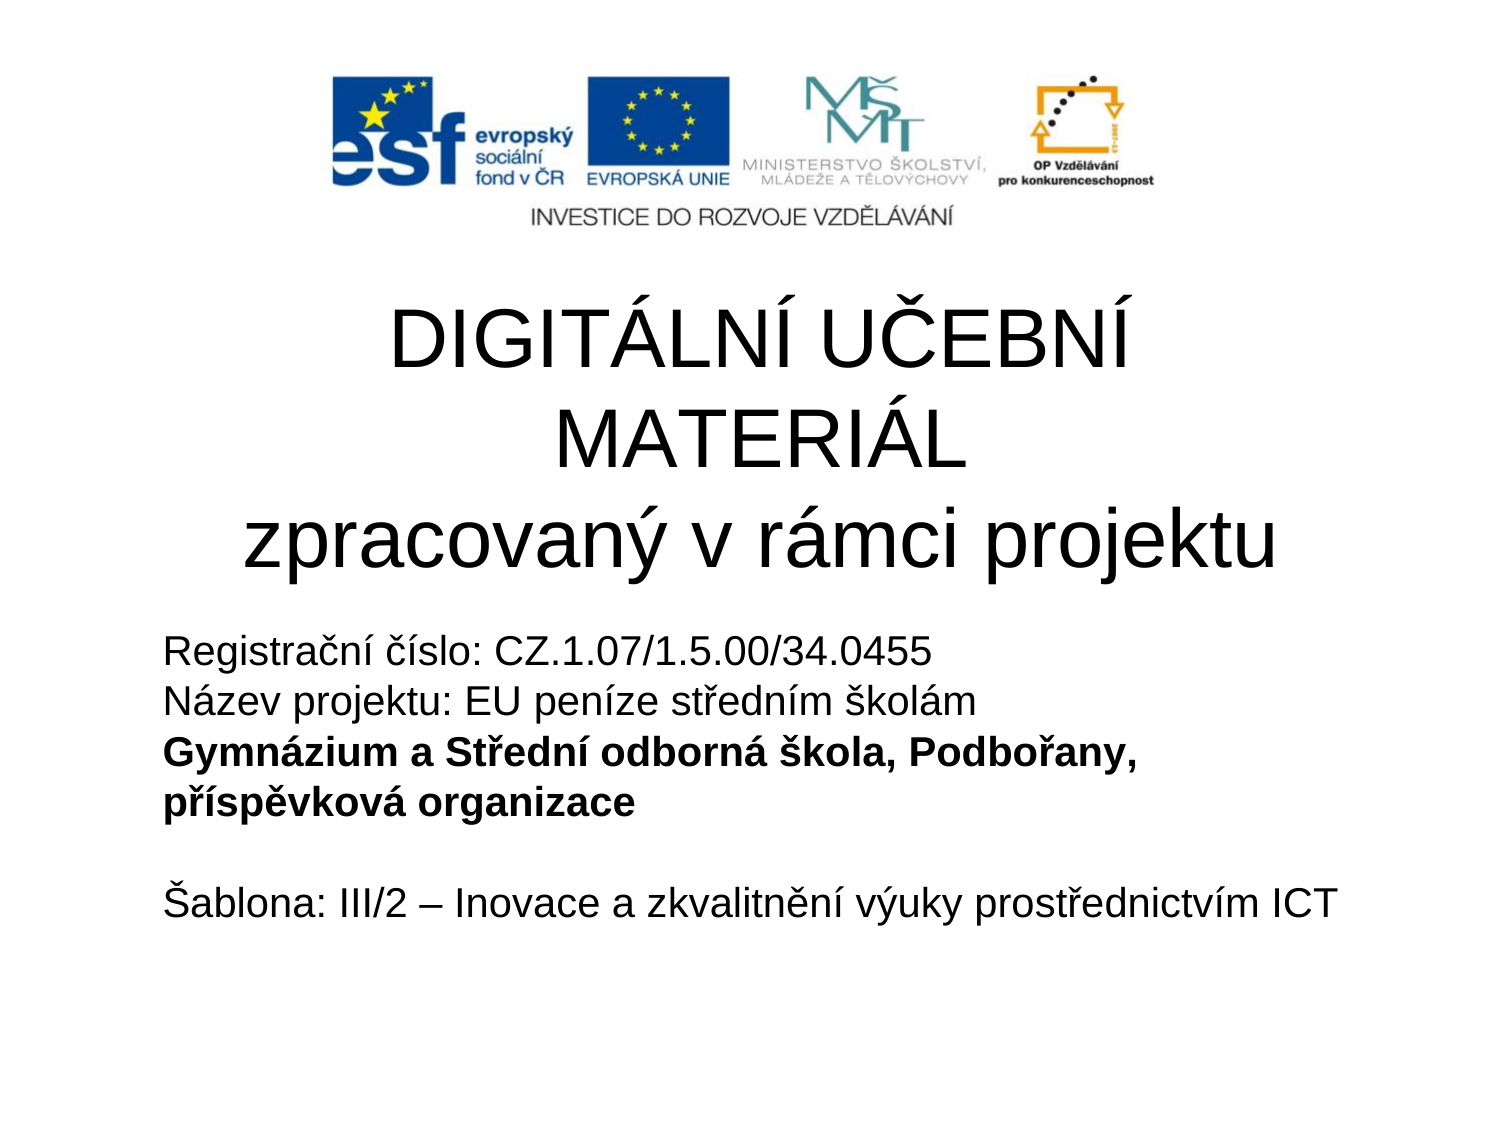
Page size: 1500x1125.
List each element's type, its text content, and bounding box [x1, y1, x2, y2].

text_box Registrační číslo: CZ.1.07/1.5.00/34.0455 Název projektu: EU peníze středním školám Gymnázium a Střední odborná škola, Podbořany, příspěvková organizace Šablona: III/2 – Inovace a zkvalitnění výuky prostřednictvím ICT [147, 515, 1376, 1024]
picture [289, 42, 1210, 253]
title DIGITÁLNÍ UČEBNÍ MATERIÁL zpracovaný v rámci projektu [159, 176, 1364, 592]
